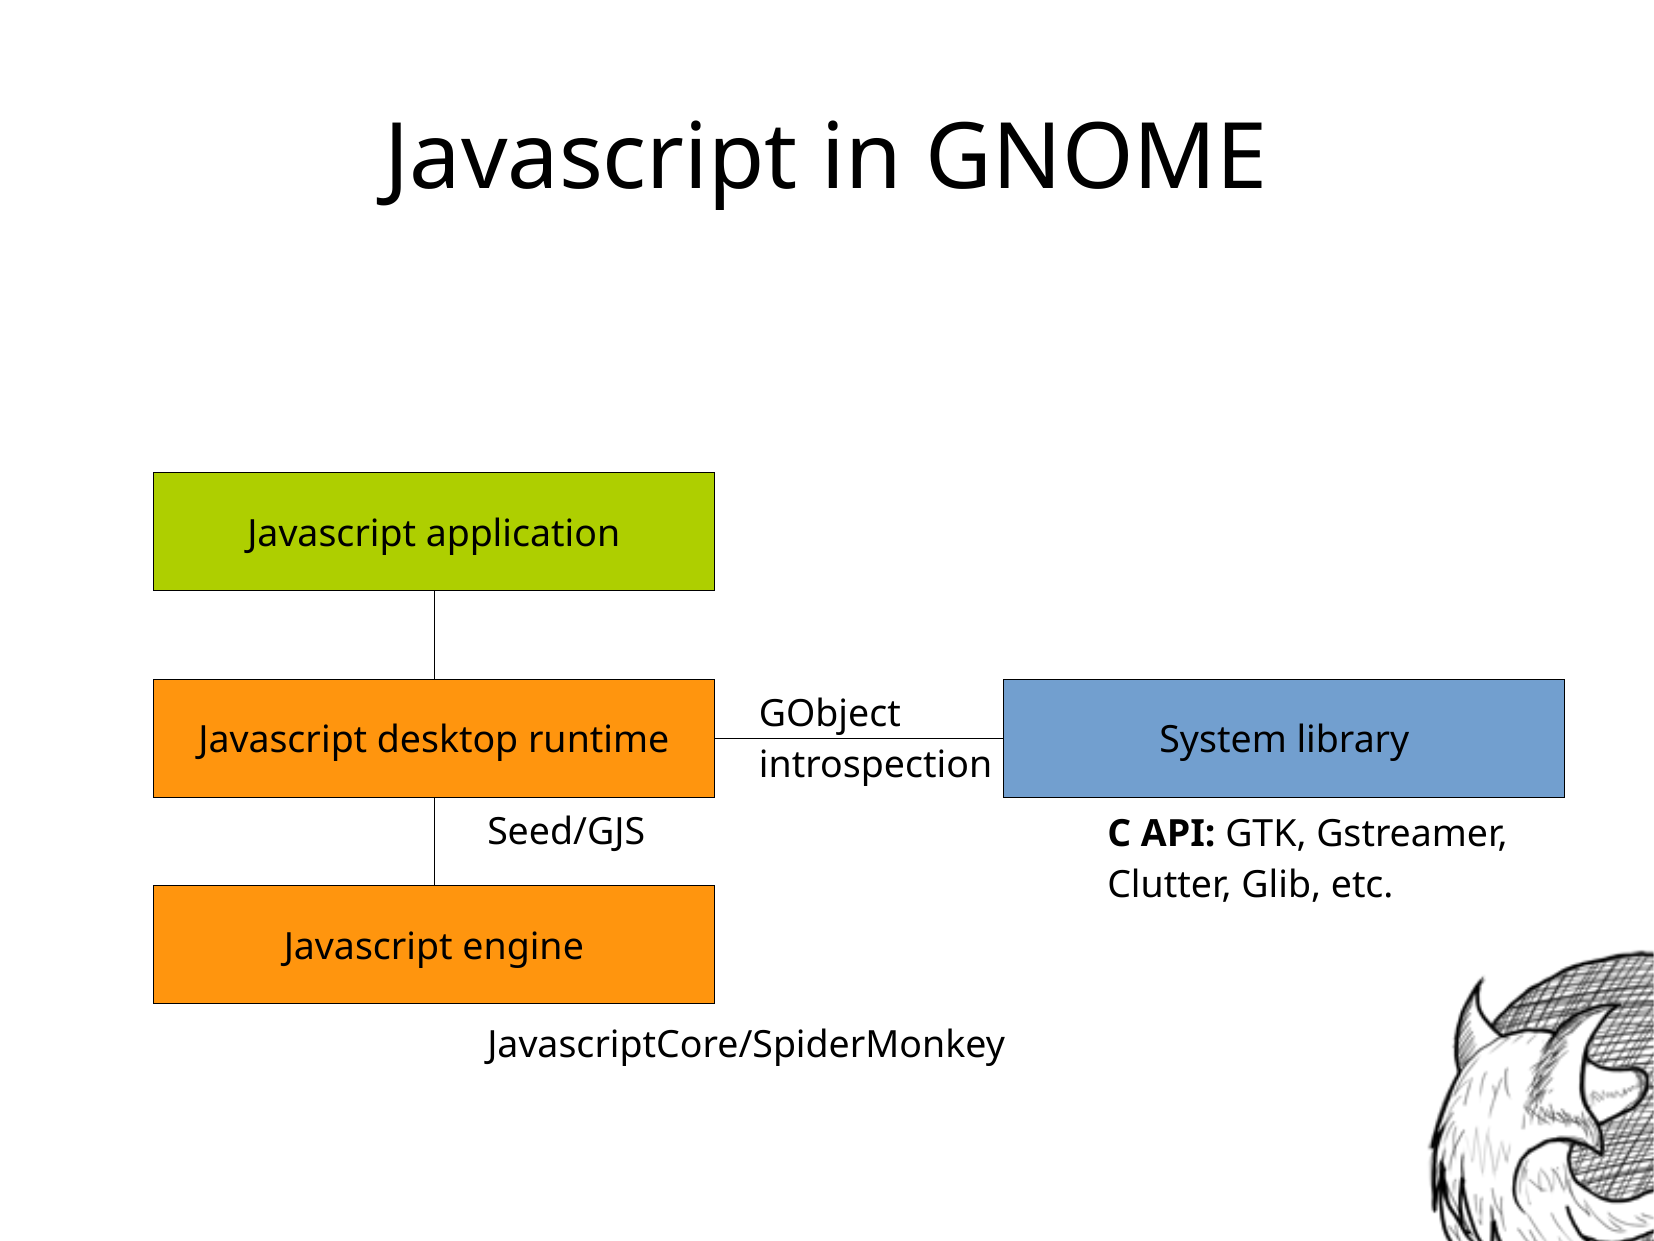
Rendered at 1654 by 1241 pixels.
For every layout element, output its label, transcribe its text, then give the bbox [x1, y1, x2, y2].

picture [1386, 915, 1654, 1241]
text_box JavascriptCore/SpiderMonkey [472, 1009, 997, 1070]
text_box GObject introspection [744, 679, 988, 785]
text_box System library [1003, 679, 1565, 798]
title Javascript in GNOME [82, 49, 1571, 257]
text_box Seed/GJS [472, 797, 663, 858]
text_box Javascript desktop runtime [153, 679, 715, 798]
text_box Javascript engine [153, 885, 715, 1004]
text_box C API: GTK, Gstreamer, Clutter, Glib, etc. [1092, 798, 1509, 904]
text_box Javascript application [153, 472, 715, 591]
